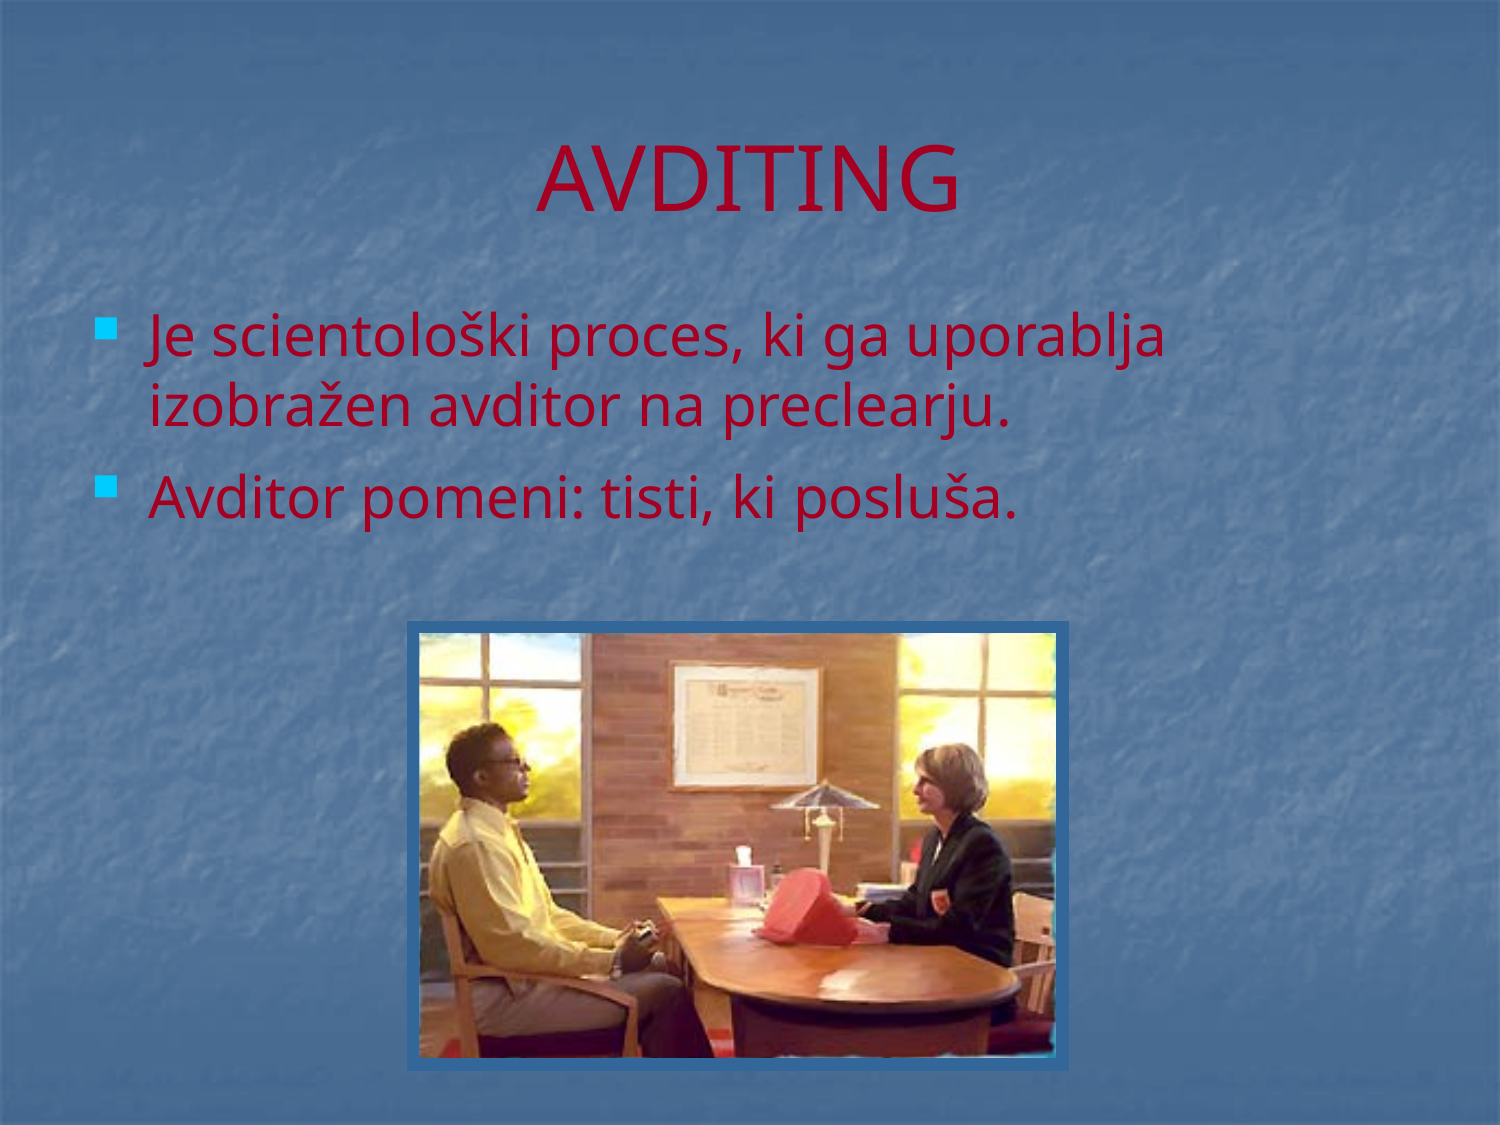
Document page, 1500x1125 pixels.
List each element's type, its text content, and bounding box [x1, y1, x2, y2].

picture [0, 0, 1500, 1125]
title AVDITING [75, 62, 1425, 288]
list Je scientološki proces, ki ga uporablja izobražen avditor na preclearju. Avditor pomeni: tisti, ki posluša. [76, 290, 1427, 966]
